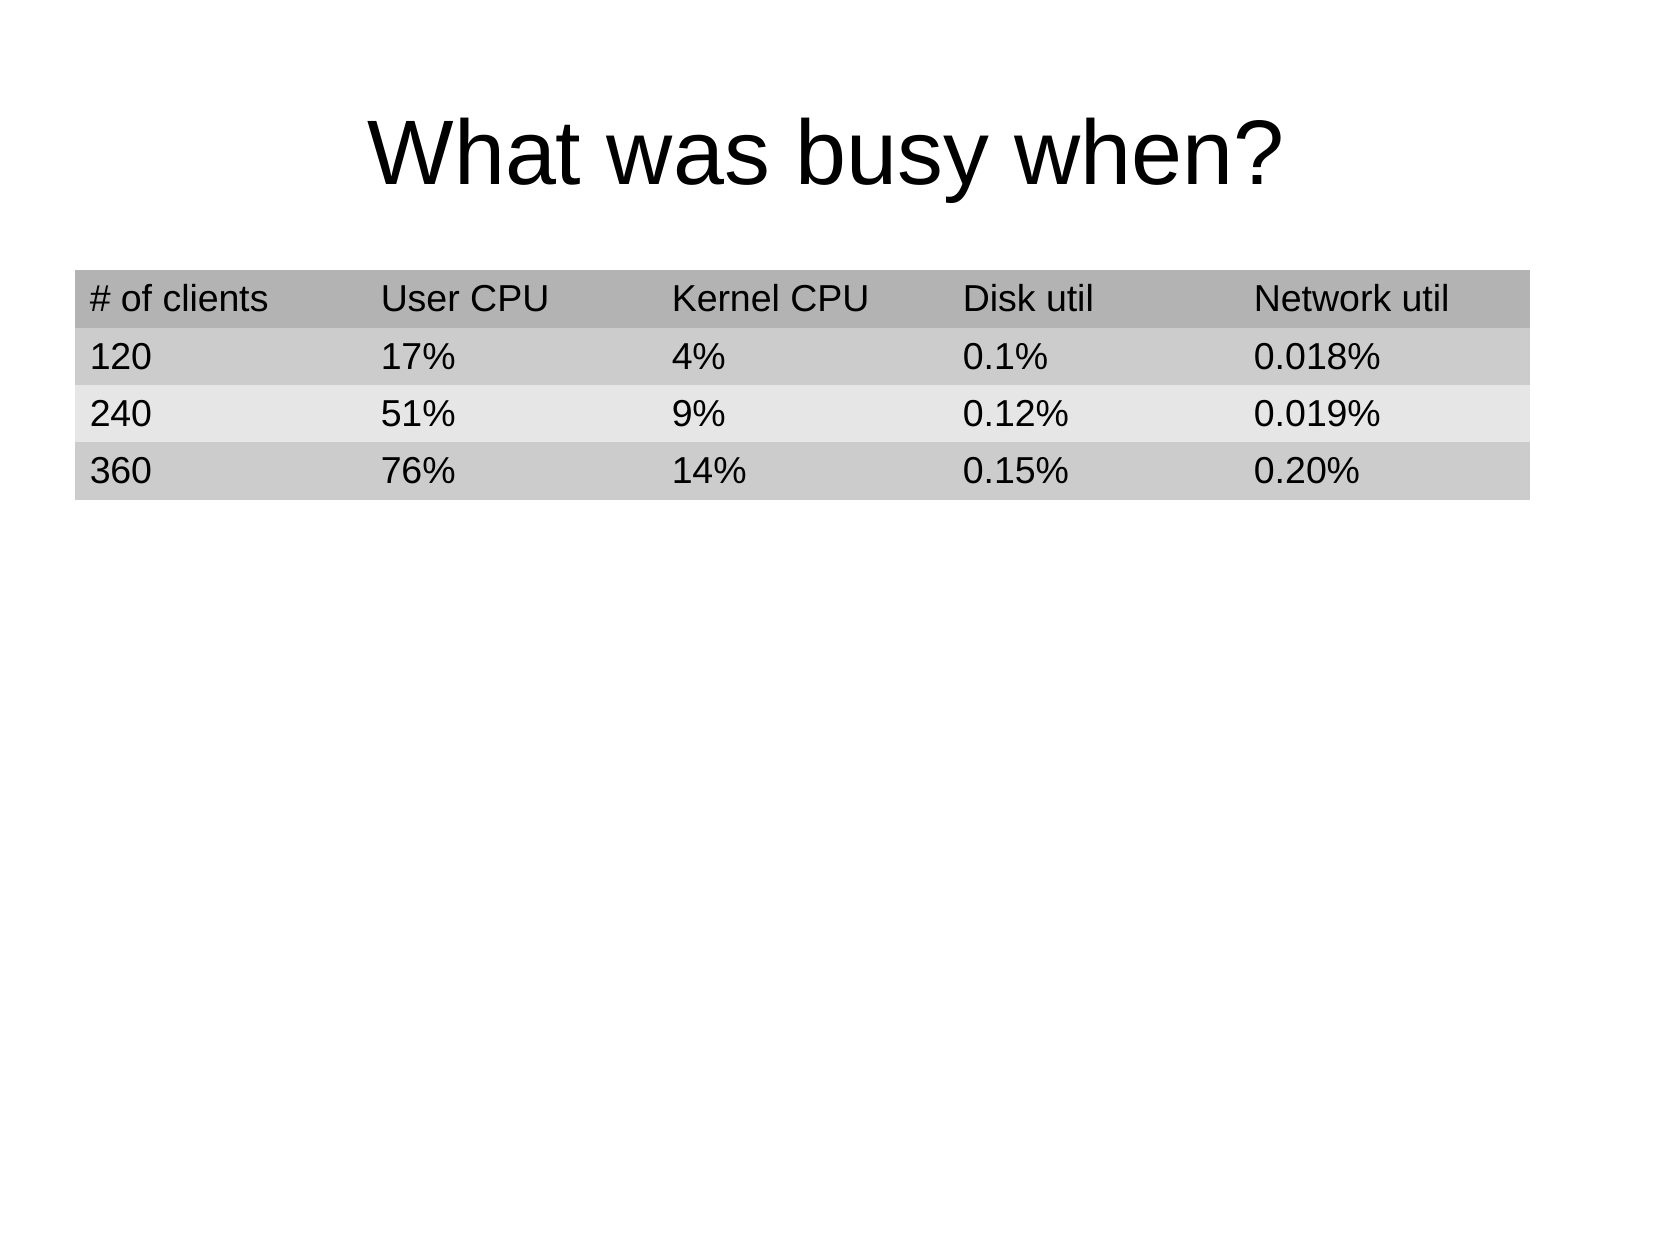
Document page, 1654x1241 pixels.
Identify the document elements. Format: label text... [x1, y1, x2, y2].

table_cell 0.018% [1239, 328, 1530, 385]
table_header User CPU [366, 270, 657, 328]
table_header Disk util [948, 270, 1239, 328]
title What was busy when? [82, 49, 1571, 257]
table_cell 360 [75, 442, 366, 500]
table_header Kernel CPU [657, 270, 948, 328]
table_cell 0.12% [948, 385, 1239, 442]
table_cell 4% [657, 328, 948, 385]
table_cell 0.15% [948, 442, 1239, 500]
table_cell 0.019% [1239, 385, 1530, 442]
table_cell 14% [657, 442, 948, 500]
table_cell 76% [366, 442, 657, 500]
table_header Network util [1239, 270, 1530, 328]
table_cell 0.20% [1239, 442, 1530, 500]
table_cell 9% [657, 385, 948, 442]
table_cell 240 [75, 385, 366, 442]
table_cell 0.1% [948, 328, 1239, 385]
table_cell 17% [366, 328, 657, 385]
table_cell 120 [75, 328, 366, 385]
table_header # of clients [75, 270, 366, 328]
table_cell 51% [366, 385, 657, 442]
